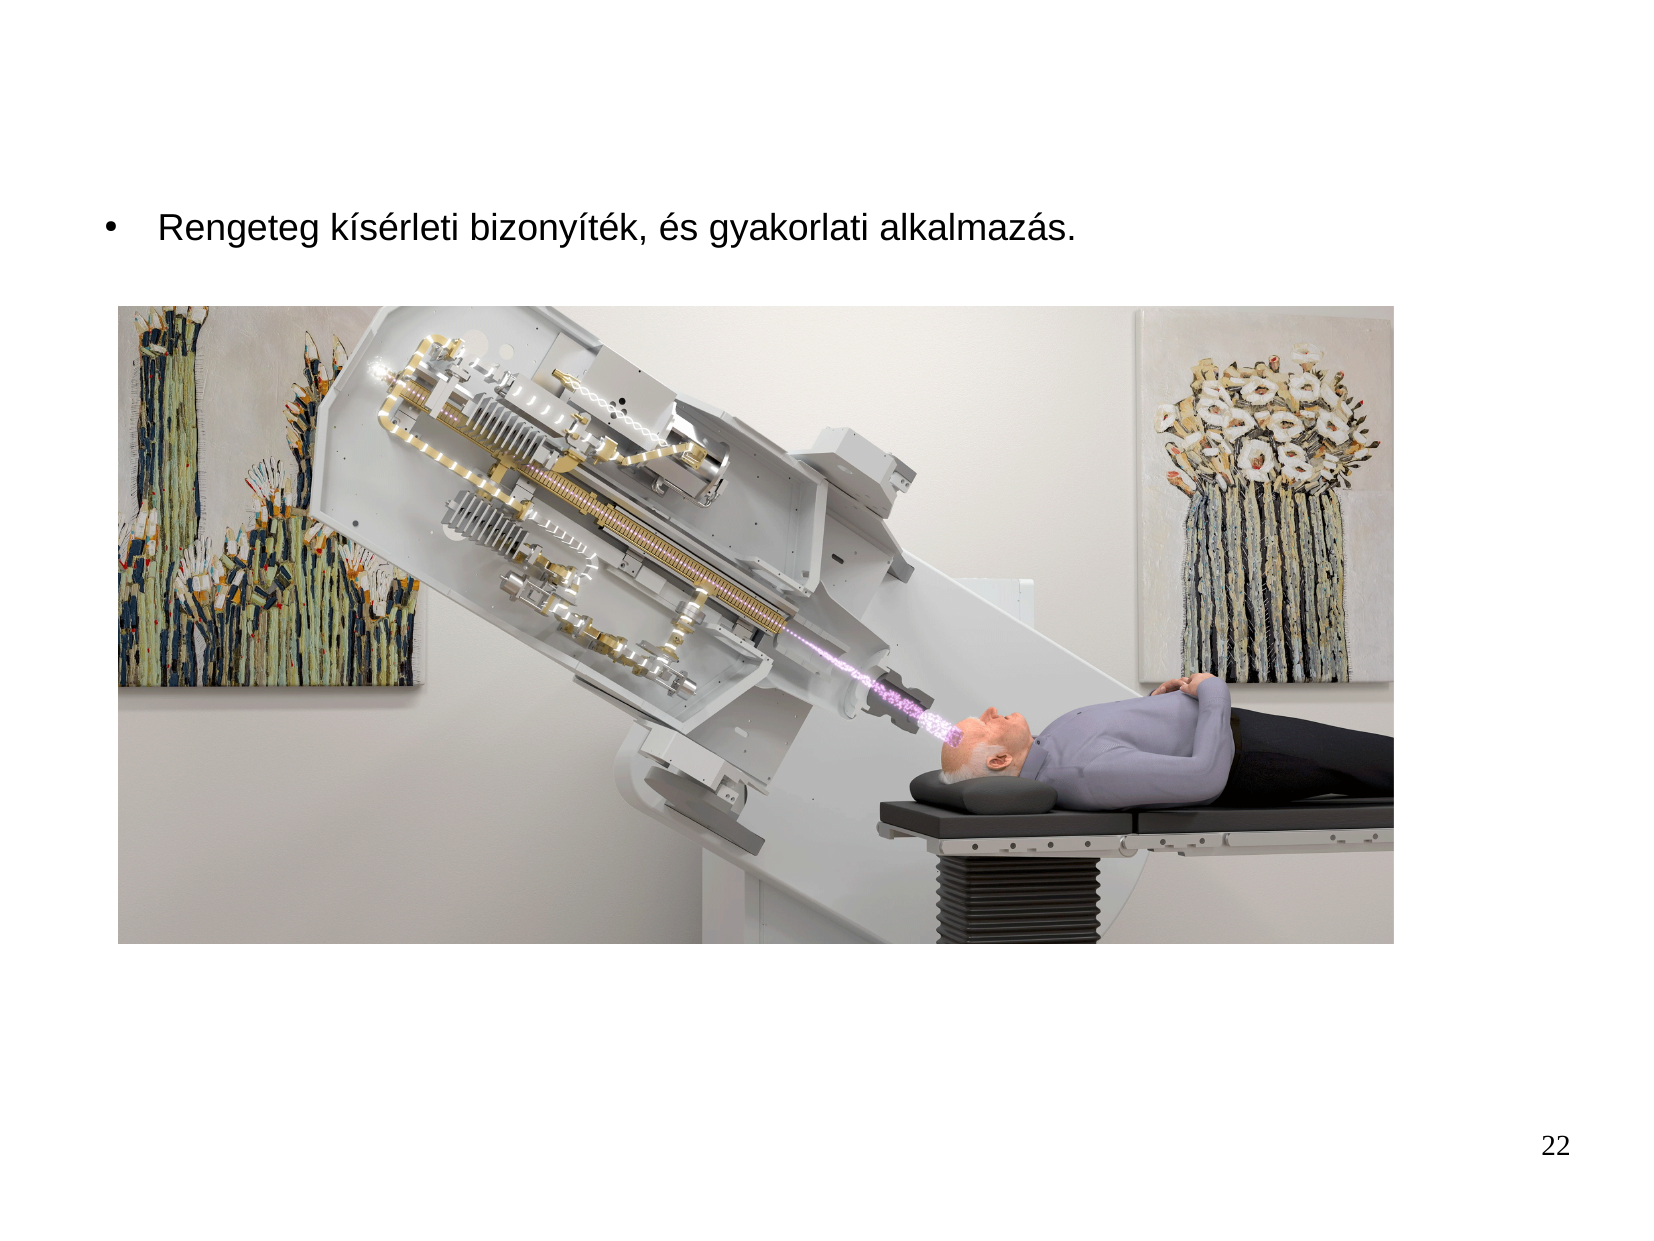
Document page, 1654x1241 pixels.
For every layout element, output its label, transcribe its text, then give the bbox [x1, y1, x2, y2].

picture [118, 306, 1394, 944]
list Rengeteg kísérleti bizonyíték, és gyakorlati alkalmazás. [86, 121, 1576, 1126]
